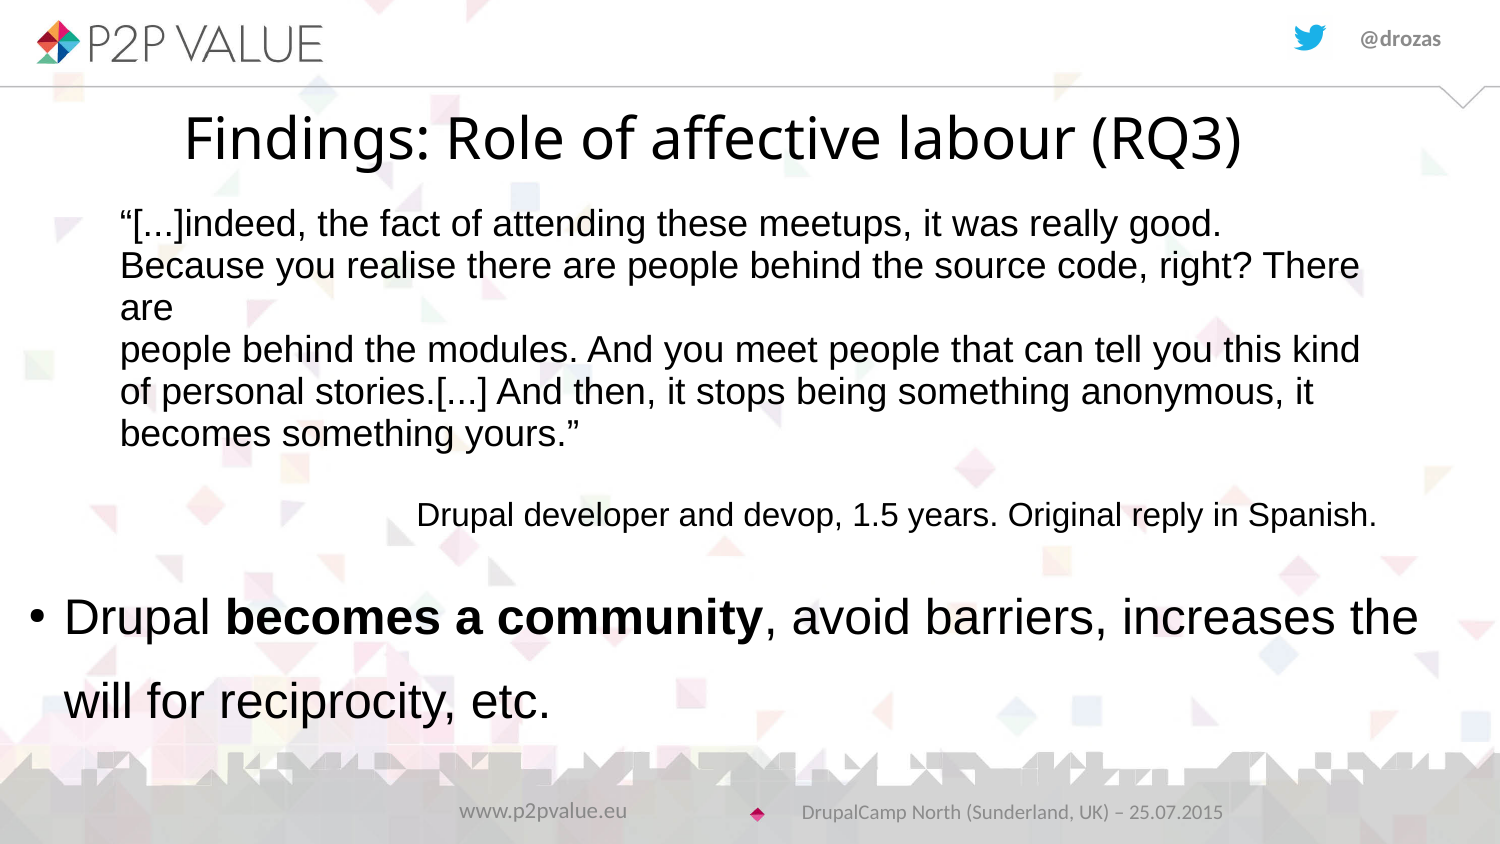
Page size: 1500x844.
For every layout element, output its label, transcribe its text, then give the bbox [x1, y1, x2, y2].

text_box Drupal becomes a community, avoid barriers, increases the will for reciprocity, etc. [15, 555, 1496, 844]
text_box “[...]indeed, the fact of attending these meetups, it was really good. Because you realise there are people behind the source code, right? There are people behind the modules. And you meet people that can tell you this kind of personal stories.[...] And then, it stops being something anonymous, it becomes something yours.” Drupal developer and devop, 1.5 years. Original reply in Spanish. [105, 195, 1394, 504]
picture [0, 0, 1500, 844]
title Findings: Role of affective labour (RQ3) [60, 92, 1366, 181]
text_box @drozas [1333, 15, 1455, 60]
text_box DrupalCamp North (Sunderland, UK) – 25.07.2015 [788, 788, 1481, 834]
text_box www.p2pvalue.eu [453, 789, 672, 829]
